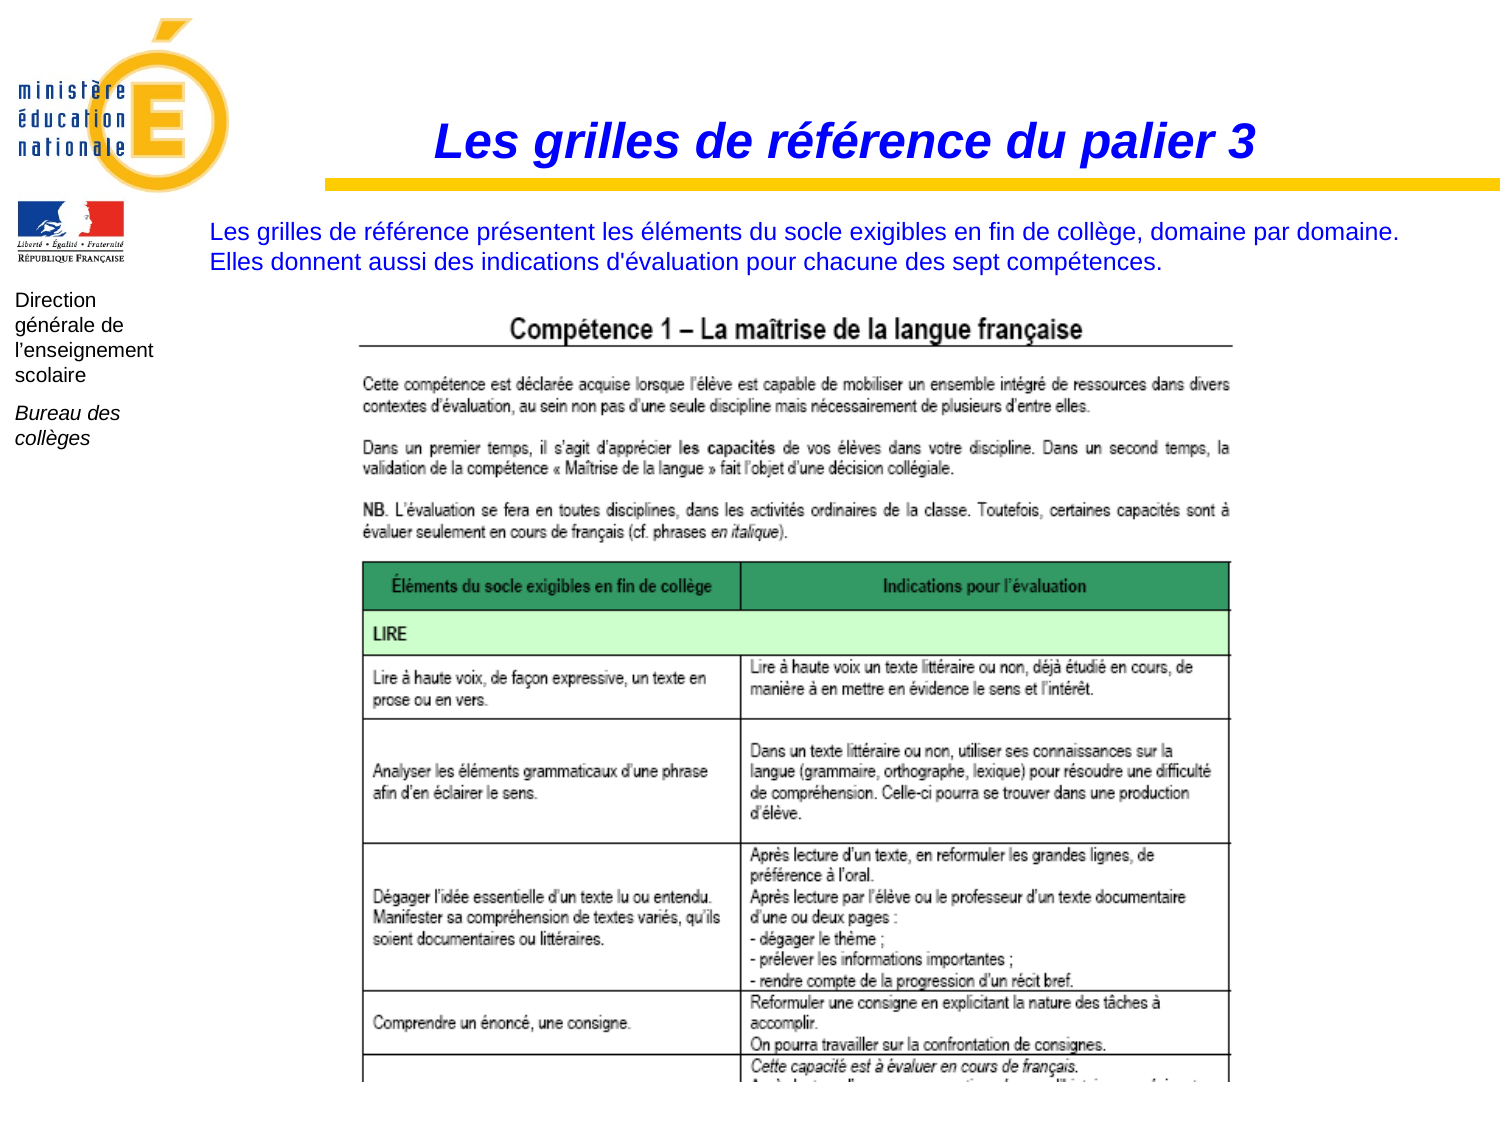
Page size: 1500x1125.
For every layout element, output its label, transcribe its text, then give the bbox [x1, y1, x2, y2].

title Les grilles de référence du palier 3 [265, 45, 1426, 207]
text_box Les grilles de référence présentent les éléments du socle exigibles en fin de collège, domaine par domaine. Elles donnent aussi des indications d'évaluation pour chacune des sept compétences. [194, 207, 1436, 284]
text_box [336, 302, 1275, 1082]
picture [17, 18, 229, 263]
text_box Direction générale de l’enseignement scolaire Bureau des collèges [0, 278, 172, 458]
